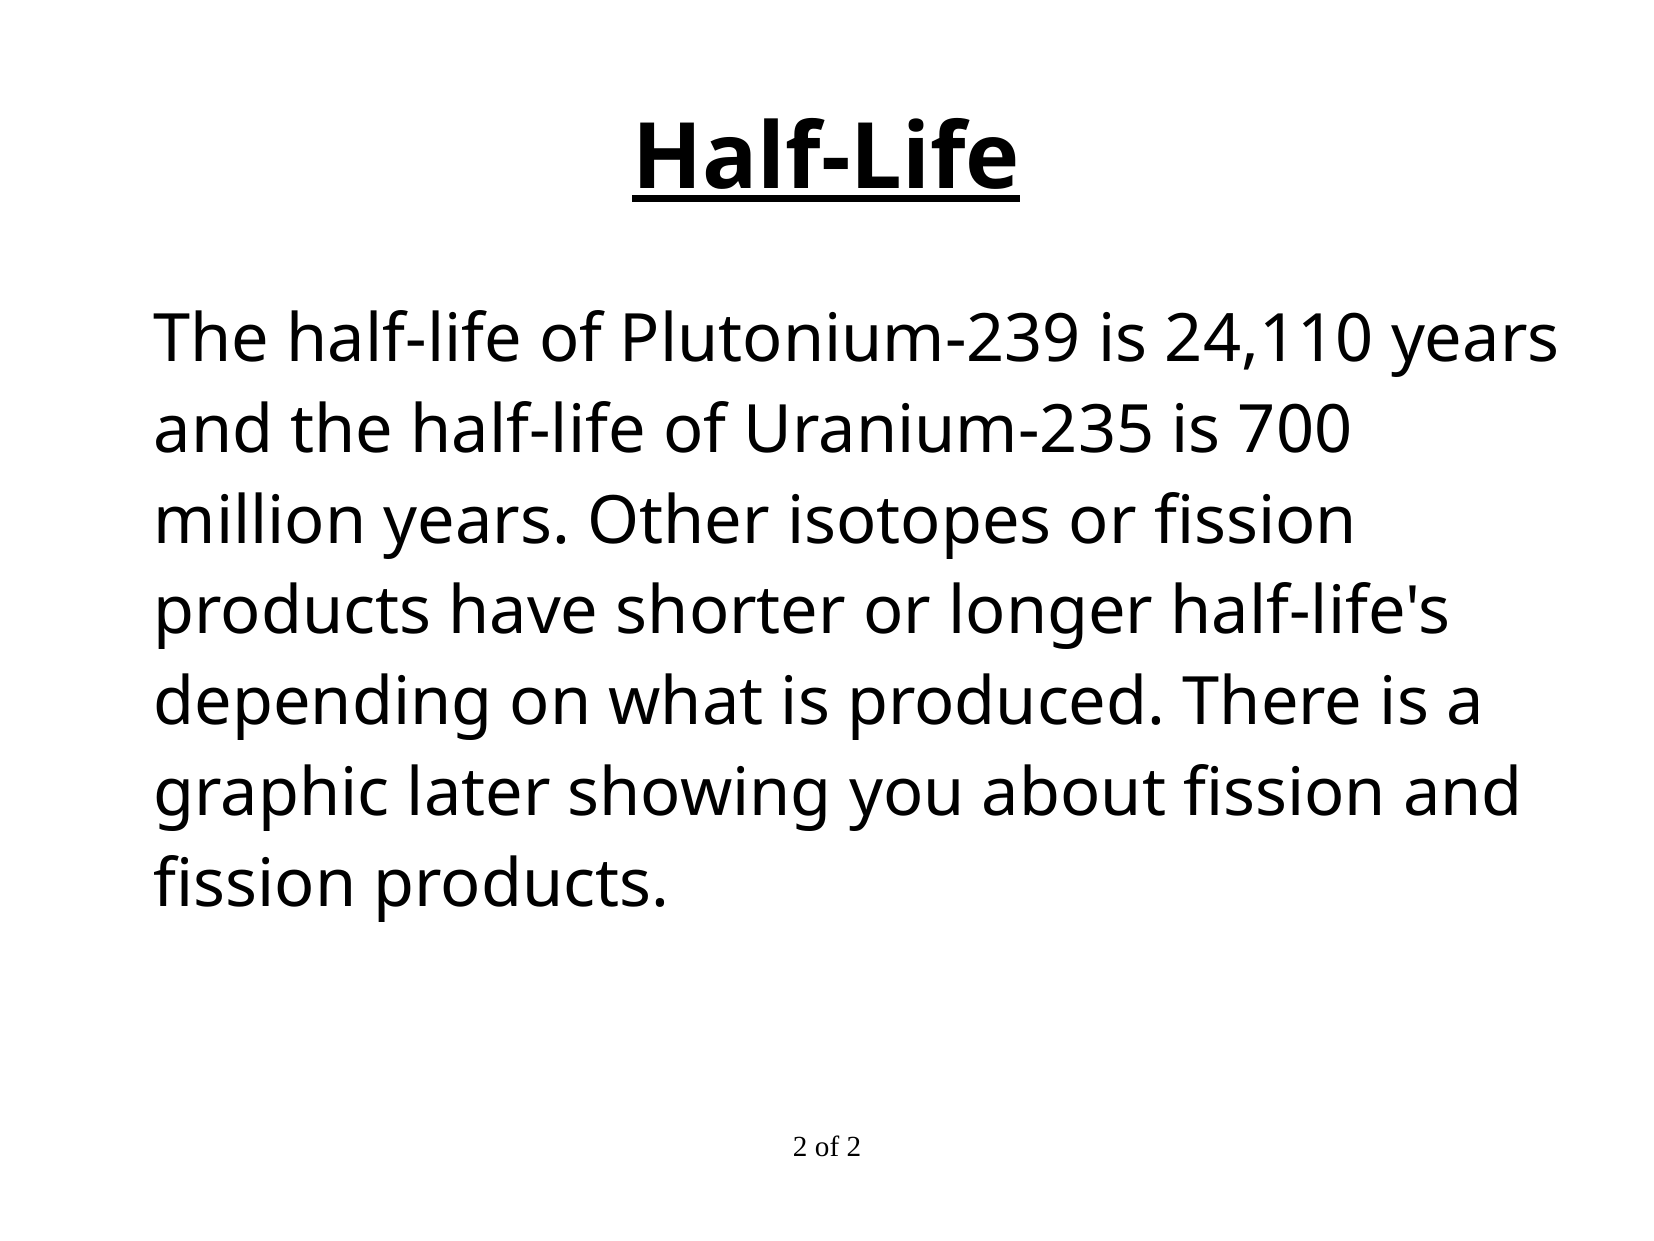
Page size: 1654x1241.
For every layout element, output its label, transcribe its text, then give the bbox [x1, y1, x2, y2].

list The half-life of Plutonium-239 is 24,110 years and the half-life of Uranium-235 is 700 million years. Other isotopes or fission products have shorter or longer half-life's depending on what is produced. There is a graphic later showing you about fission and fission products. [82, 290, 1571, 1010]
title Half-Life [82, 49, 1571, 257]
